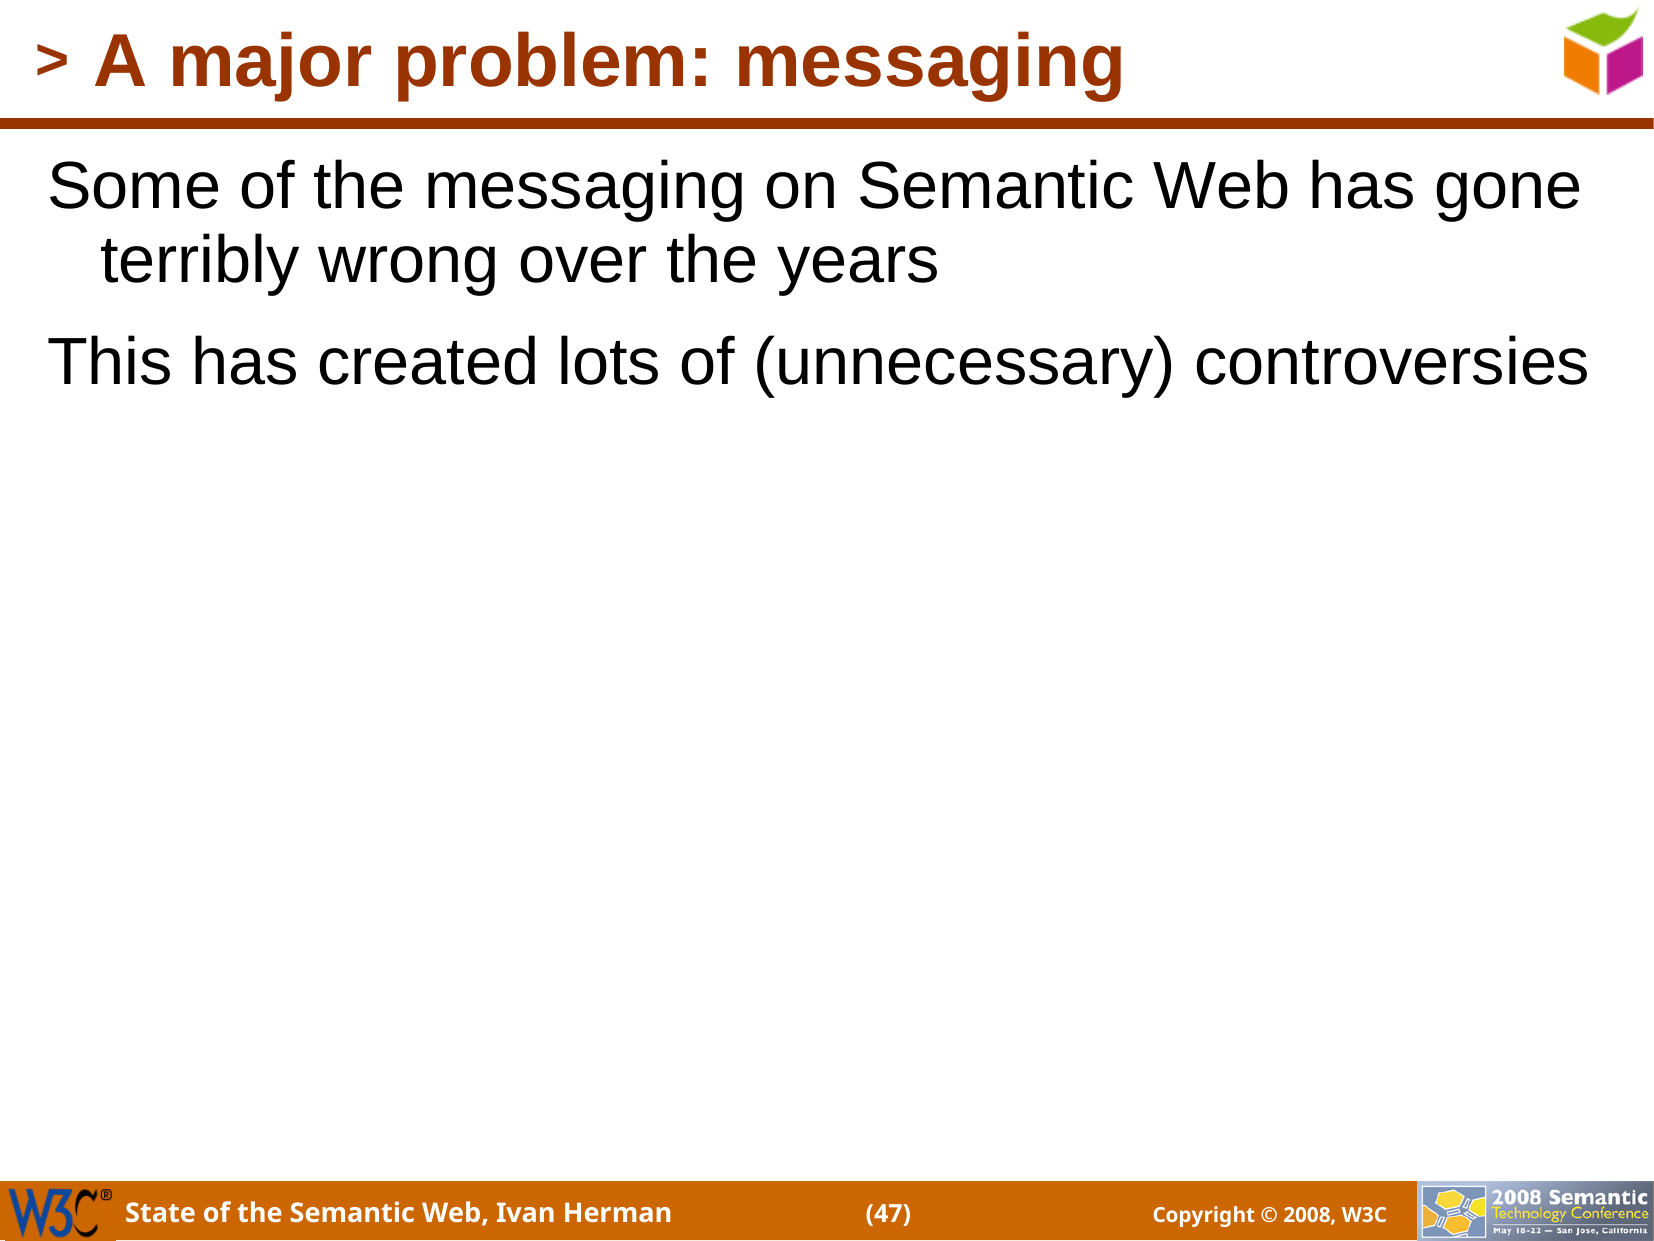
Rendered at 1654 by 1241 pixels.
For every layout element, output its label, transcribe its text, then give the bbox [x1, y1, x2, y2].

picture [5, 1186, 116, 1241]
list Some of the messaging on Semantic Web has gone terribly wrong over the years This has created lots of (unnecessary) controversies [29, 147, 1624, 1119]
title A major problem: messaging [93, 0, 1493, 119]
picture [1564, 5, 1643, 95]
picture [1417, 1181, 1654, 1241]
